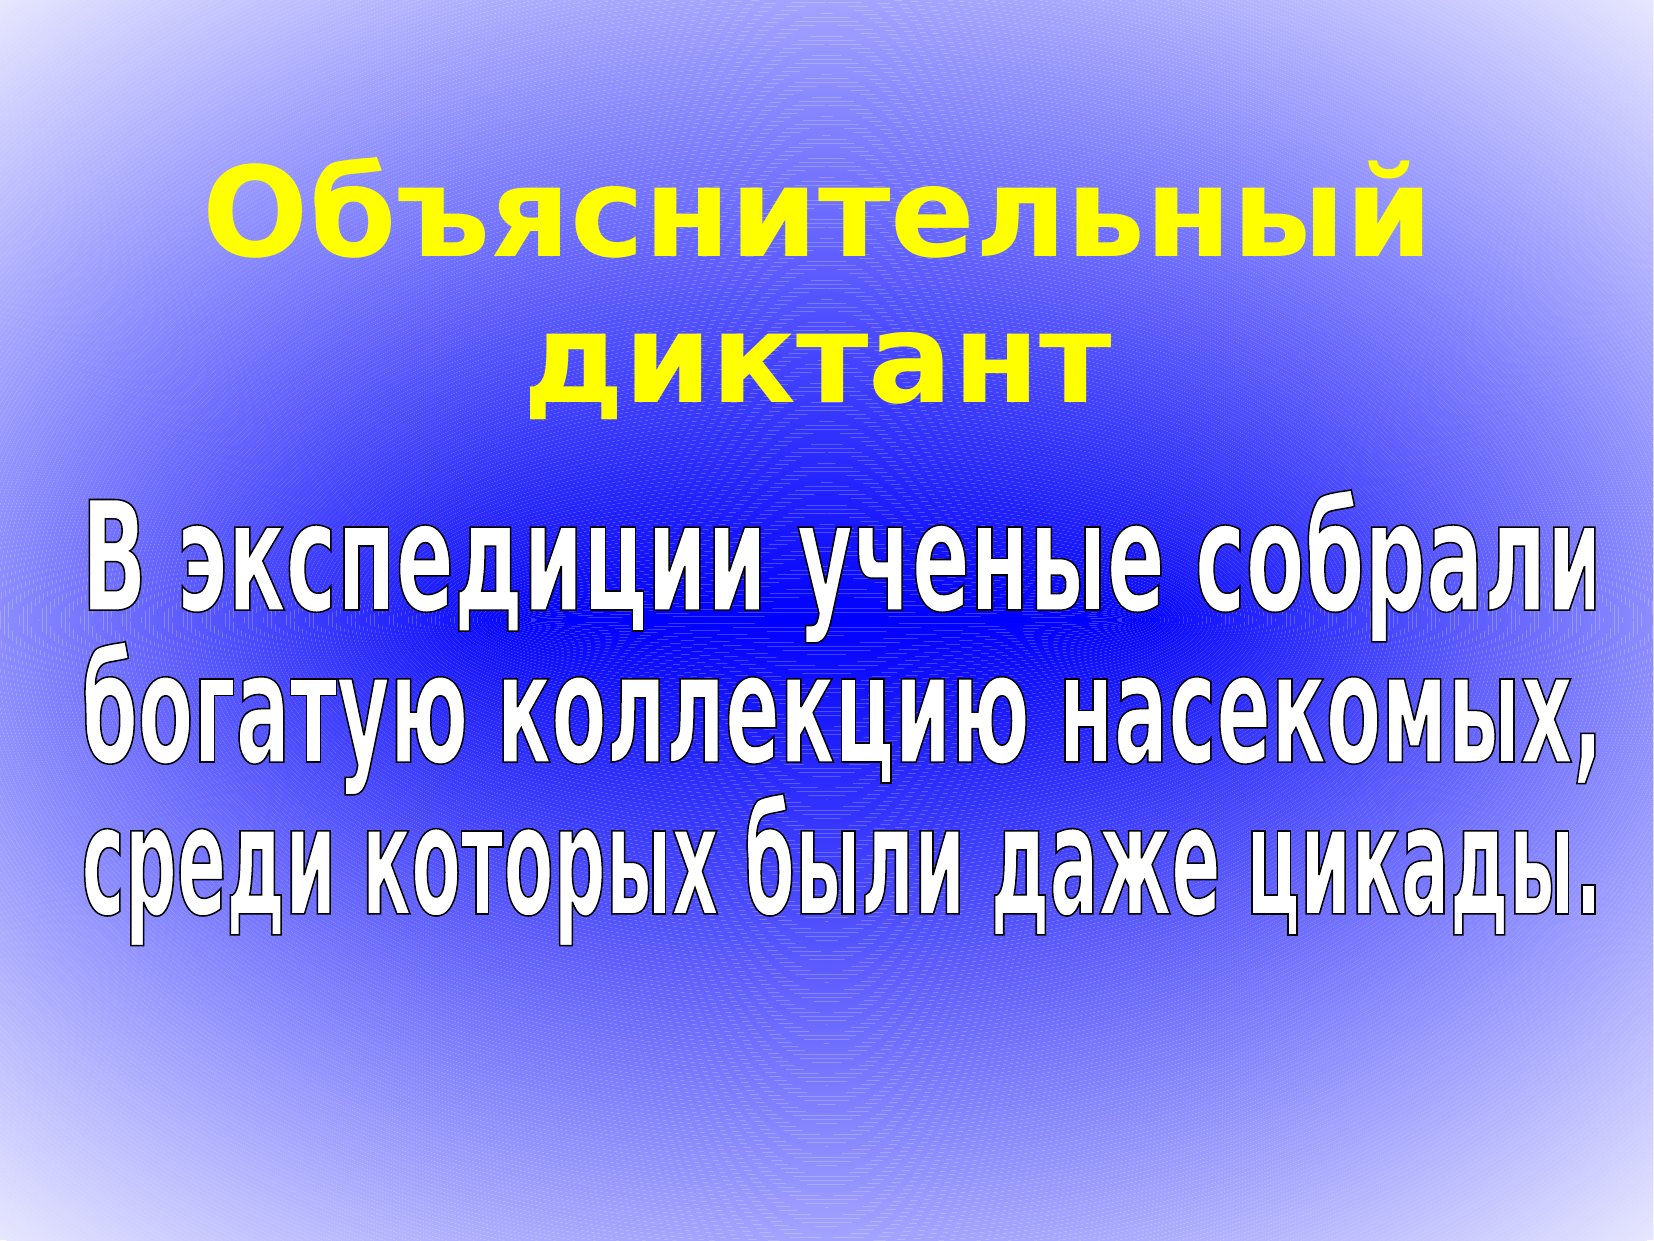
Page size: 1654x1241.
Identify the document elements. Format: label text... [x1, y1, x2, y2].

text_box В экспедиции ученые собрали богатую коллекцию насекомых, среди которых были даже цикады. [801, 830, 838, 914]
text_box В экспедиции ученые собрали богатую коллекцию насекомых, среди которых были даже цикады. [84, 641, 135, 765]
text_box В экспедиции ученые собрали богатую коллекцию насекомых, среди которых были даже цикады. [182, 524, 224, 613]
text_box В экспедиции ученые собрали богатую коллекцию насекомых, среди которых были даже цикады. [728, 676, 777, 765]
text_box В экспедиции ученые собрали богатую коллекцию насекомых, среди которых были даже цикады. [611, 678, 660, 763]
text_box В экспедиции ученые собрали богатую коллекцию насекомых, среди которых были даже цикады. [858, 527, 903, 611]
text_box В экспедиции ученые собрали богатую коллекцию насекомых, среди которых были даже цикады. [864, 830, 909, 914]
text_box В экспедиции ученые собрали богатую коллекцию насекомых, среди которых были даже цикады. [1454, 678, 1496, 763]
text_box В экспедиции ученые собрали богатую коллекцию насекомых, среди которых были даже цикады. [1249, 524, 1301, 613]
text_box В экспедиции ученые собрали богатую коллекцию насекомых, среди которых были даже цикады. [611, 830, 649, 914]
text_box В экспедиции ученые собрали богатую коллекцию насекомых, среди которых были даже цикады. [1553, 527, 1595, 611]
text_box В экспедиции ученые собрали богатую коллекцию насекомых, среди которых были даже цикады. [1388, 678, 1441, 763]
text_box В экспедиции ученые собрали богатую коллекцию насекомых, среди которых были даже цикады. [458, 527, 519, 632]
text_box В экспедиции ученые собрали богатую коллекцию насекомых, среди которых были даже цикады. [841, 679, 892, 784]
text_box В экспедиции ученые собрали богатую коллекцию насекомых, среди которых были даже цикады. [672, 830, 718, 914]
text_box В экспедиции ученые собрали богатую коллекцию насекомых, среди которых были даже цикады. [506, 828, 551, 917]
text_box В экспедиции ученые собрали богатую коллекцию насекомых, среди которых были даже цикады. [84, 828, 120, 917]
text_box В экспедиции ученые собрали богатую коллекцию насекомых, среди которых были даже цикады. [1036, 527, 1080, 611]
text_box В экспедиции ученые собрали богатую коллекцию насекомых, среди которых были даже цикады. [1219, 676, 1268, 765]
text_box В экспедиции ученые собрали богатую коллекцию насекомых, среди которых были даже цикады. [230, 830, 282, 935]
text_box В экспедиции ученые собрали богатую коллекцию насекомых, среди которых были даже цикады. [915, 524, 966, 613]
text_box В экспедиции ученые собрали богатую коллекцию насекомых, среди которых были даже цикады. [239, 676, 284, 765]
text_box В экспедиции ученые собрали богатую коллекцию насекомых, среди которых были даже цикады. [291, 830, 331, 914]
text_box В экспедиции ученые собрали богатую коллекцию насекомых, среди которых были даже цикады. [1171, 676, 1211, 765]
text_box В экспедиции ученые собрали богатую коллекцию насекомых, среди которых были даже цикады. [396, 676, 465, 765]
text_box В экспедиции ученые собрали богатую коллекцию насекомых, среди которых были даже цикады. [530, 527, 577, 611]
text_box В экспедиции ученые собрали богатую коллекцию насекомых, среди которых были даже цикады. [1064, 678, 1107, 763]
text_box В экспедиции ученые собрали богатую коллекцию насекомых, среди которых были даже цикады. [1371, 525, 1423, 642]
text_box В экспедиции ученые собрали богатую коллекцию насекомых, среди которых были даже цикады. [559, 828, 603, 946]
text_box В экспедиции ученые собрали богатую коллекцию насекомых, среди которых были даже цикады. [714, 527, 760, 611]
text_box В экспедиции ученые собрали богатую коллекцию насекомых, среди которых были даже цикады. [399, 524, 450, 613]
text_box В экспедиции ученые собрали богатую коллекцию насекомых, среди которых были даже цикады. [957, 676, 1027, 765]
text_box В экспедиции ученые собрали богатую коллекцию насекомых, среди которых были даже цикады. [461, 830, 504, 914]
text_box В экспедиции ученые собрали богатую коллекцию насекомых, среди которых были даже цикады. [1521, 678, 1572, 763]
text_box В экспедиции ученые собрали богатую коллекцию насекомых, среди которых были даже цикады. [1329, 676, 1378, 765]
text_box В экспедиции ученые собрали богатую коллекцию насекомых, среди которых были даже цикады. [1052, 828, 1093, 917]
text_box В экспедиции ученые собрали богатую коллекцию насекомых, среди которых были даже цикады. [1099, 830, 1171, 914]
text_box В экспедиции ученые собрали богатую коллекцию насекомых, среди которых были даже цикады. [343, 527, 389, 611]
text_box В экспедиции ученые собрали богатую коллекцию насекомых, среди которых были даже цикады. [977, 527, 1023, 611]
text_box В экспедиции ученые собрали богатую коллекцию насекомых, среди которых были даже цикады. [1514, 830, 1552, 914]
text_box В экспедиции ученые собрали богатую коллекцию насекомых, среди которых были даже цикады. [180, 828, 223, 917]
text_box В экспедиции ученые собрали богатую коллекцию насекомых, среди которых были даже цикады. [798, 527, 852, 643]
text_box В экспедиции ученые собрали богатую коллекцию насекомых, среди которых были даже цикады. [1110, 524, 1161, 613]
text_box В экспедиции ученые собрали богатую коллекцию насекомых, среди которых были даже цикады. [1403, 828, 1445, 917]
text_box В экспедиции ученые собрали богатую коллекцию насекомых, среди которых были даже цикады. [1252, 830, 1297, 935]
text_box В экспедиции ученые собрали богатую коллекцию насекомых, среди которых были даже цикады. [200, 678, 234, 763]
text_box В экспедиции ученые собрали богатую коллекцию насекомых, среди которых были даже цикады. [1429, 524, 1478, 613]
text_box В экспедиции ученые собрали богатую коллекцию насекомых, среди которых были даже цикады. [1198, 524, 1240, 613]
text_box В экспедиции ученые собрали богатую коллекцию насекомых, среди которых были даже цикады. [670, 678, 719, 763]
text_box В экспедиции ученые собрали богатую коллекцию насекомых, среди которых были даже цикады. [1277, 678, 1325, 763]
text_box В экспедиции ученые собрали богатую коллекцию насекомых, среди которых были даже цикады. [367, 830, 411, 914]
text_box В экспедиции ученые собрали богатую коллекцию насекомых, среди которых были даже цикады. [786, 678, 834, 763]
text_box В экспедиции ученые собрали богатую коллекцию насекомых, среди которых были даже цикады. [234, 527, 285, 611]
text_box В экспедиции ученые собрали богатую коллекцию насекомых, среди которых были даже цикады. [89, 499, 141, 611]
text_box В экспедиции ученые собрали богатую коллекцию насекомых, среди которых были даже цикады. [289, 524, 331, 613]
text_box В экспедиции ученые собрали богатую коллекцию насекомых, среди которых были даже цикады. [590, 527, 644, 632]
text_box В экспедиции ученые собрали богатую коллекцию насекомых, среди которых были даже цикады. [901, 678, 945, 763]
text_box В экспедиции ученые собрали богатую коллекцию насекомых, среди которых были даже цикады. [920, 830, 960, 914]
text_box В экспедиции ученые собрали богатую коллекцию насекомых, среди которых были даже цикады. [141, 676, 190, 765]
text_box В экспедиции ученые собрали богатую коллекцию насекомых, среди которых были даже цикады. [1174, 828, 1218, 917]
text_box В экспедиции ученые собрали богатую коллекцию насекомых, среди которых были даже цикады. [654, 527, 700, 611]
text_box В экспедиции ученые собрали богатую коллекцию насекомых, среди которых были даже цикады. [290, 678, 389, 795]
text_box В экспедиции ученые собрали богатую коллекцию насекомых, среди которых были даже цикады. [1117, 676, 1162, 765]
text_box В экспедиции ученые собрали богатую коллекцию насекомых, среди которых были даже цикады. [1306, 830, 1346, 914]
title Объяснительный диктант [42, 117, 1593, 456]
text_box В экспедиции ученые собрали богатую коллекцию насекомых, среди которых были даже цикады. [1308, 489, 1361, 613]
text_box В экспедиции ученые собрали богатую коллекцию насекомых, среди которых были даже цикады. [503, 678, 551, 763]
text_box В экспедиции ученые собрали богатую коллекцию насекомых, среди которых были даже цикады. [130, 828, 174, 946]
text_box В экспедиции ученые собрали богатую коллекцию насекомых, среди которых были даже цикады. [747, 793, 792, 917]
text_box В экспедиции ученые собрали богатую коллекцию насекомых, среди которых были даже цикады. [1357, 830, 1400, 914]
text_box В экспедиции ученые собрали богатую коллекцию насекомых, среди которых были даже цикады. [1453, 830, 1505, 935]
text_box В экспедиции ученые собрали богатую коллекцию насекомых, среди которых были даже цикады. [994, 830, 1046, 935]
text_box В экспедиции ученые собрали богатую коллекцию насекомых, среди которых были даже цикады. [1488, 527, 1540, 611]
text_box В экспедиции ученые собрали богатую коллекцию насекомых, среди которых были даже цикады. [554, 676, 604, 765]
text_box В экспедиции ученые собрали богатую коллекцию насекомых, среди которых были даже цикады. [414, 828, 459, 917]
